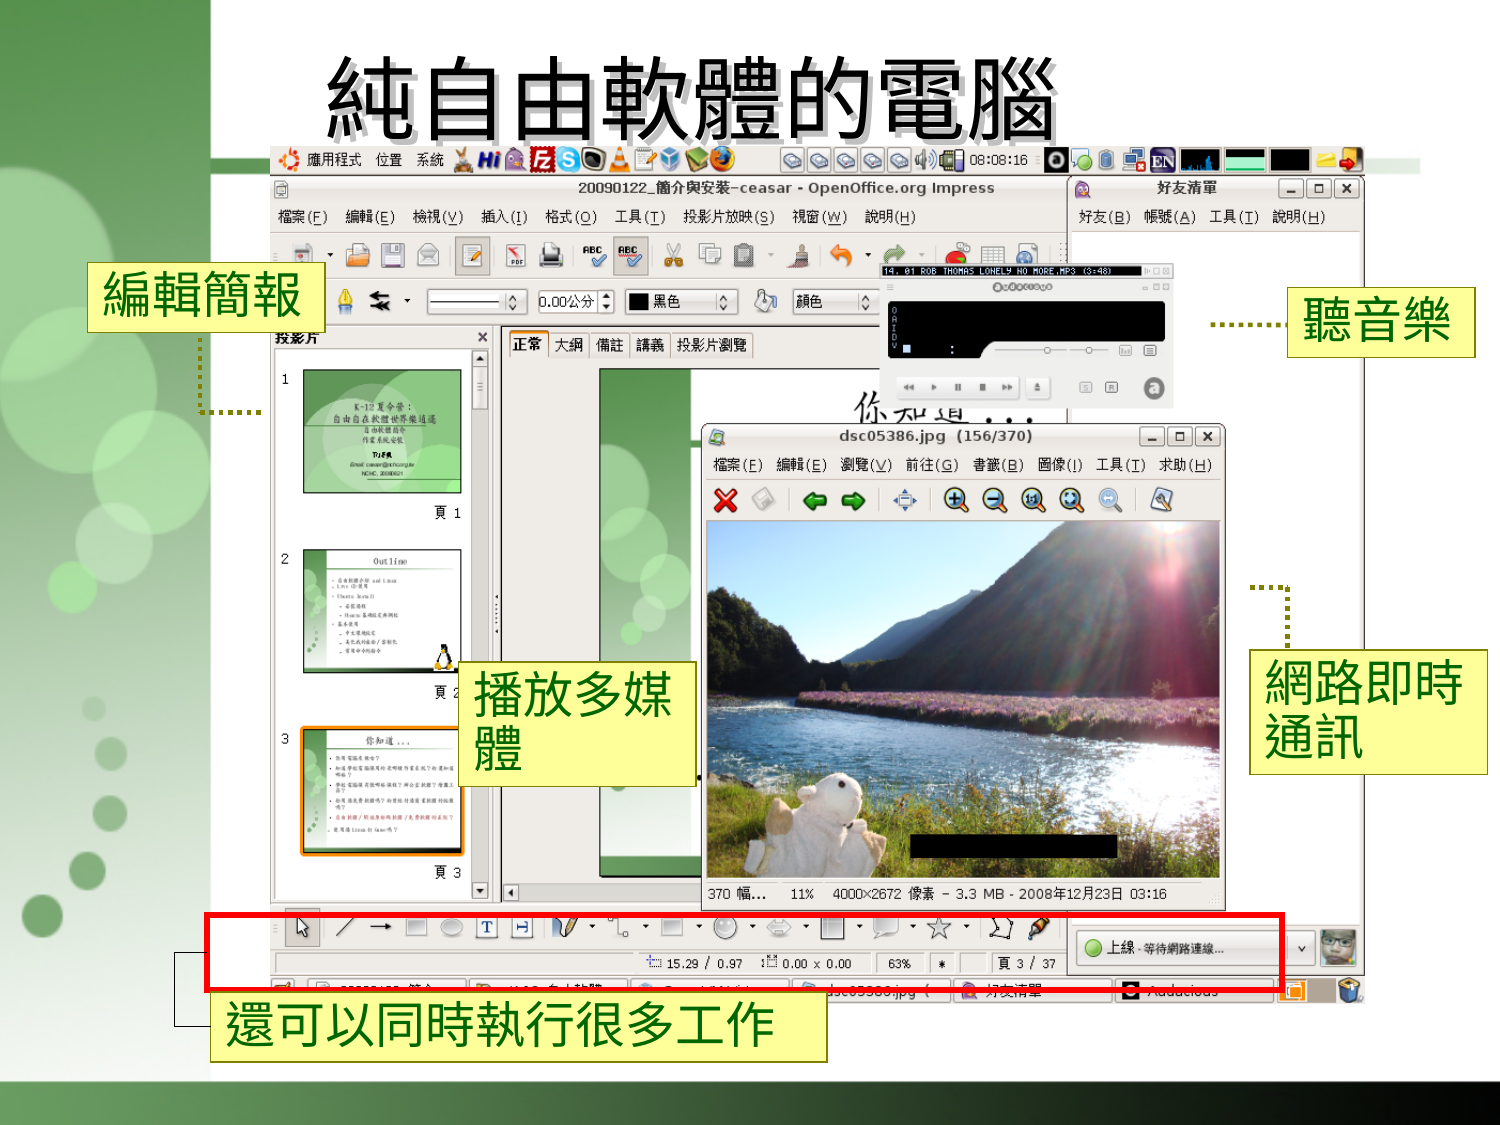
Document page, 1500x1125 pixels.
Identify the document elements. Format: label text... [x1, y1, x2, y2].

text_box 網路即時通訊 [1249, 649, 1488, 775]
title 純自由軟體的電腦 [324, 0, 1363, 188]
text_box 還可以同時執行很多工作 [210, 991, 827, 1062]
text_box 編輯簡報 [87, 262, 325, 333]
picture [0, 0, 1500, 1125]
text_box 聽音樂 [1287, 287, 1476, 358]
text_box 播放多媒體 [458, 661, 697, 787]
